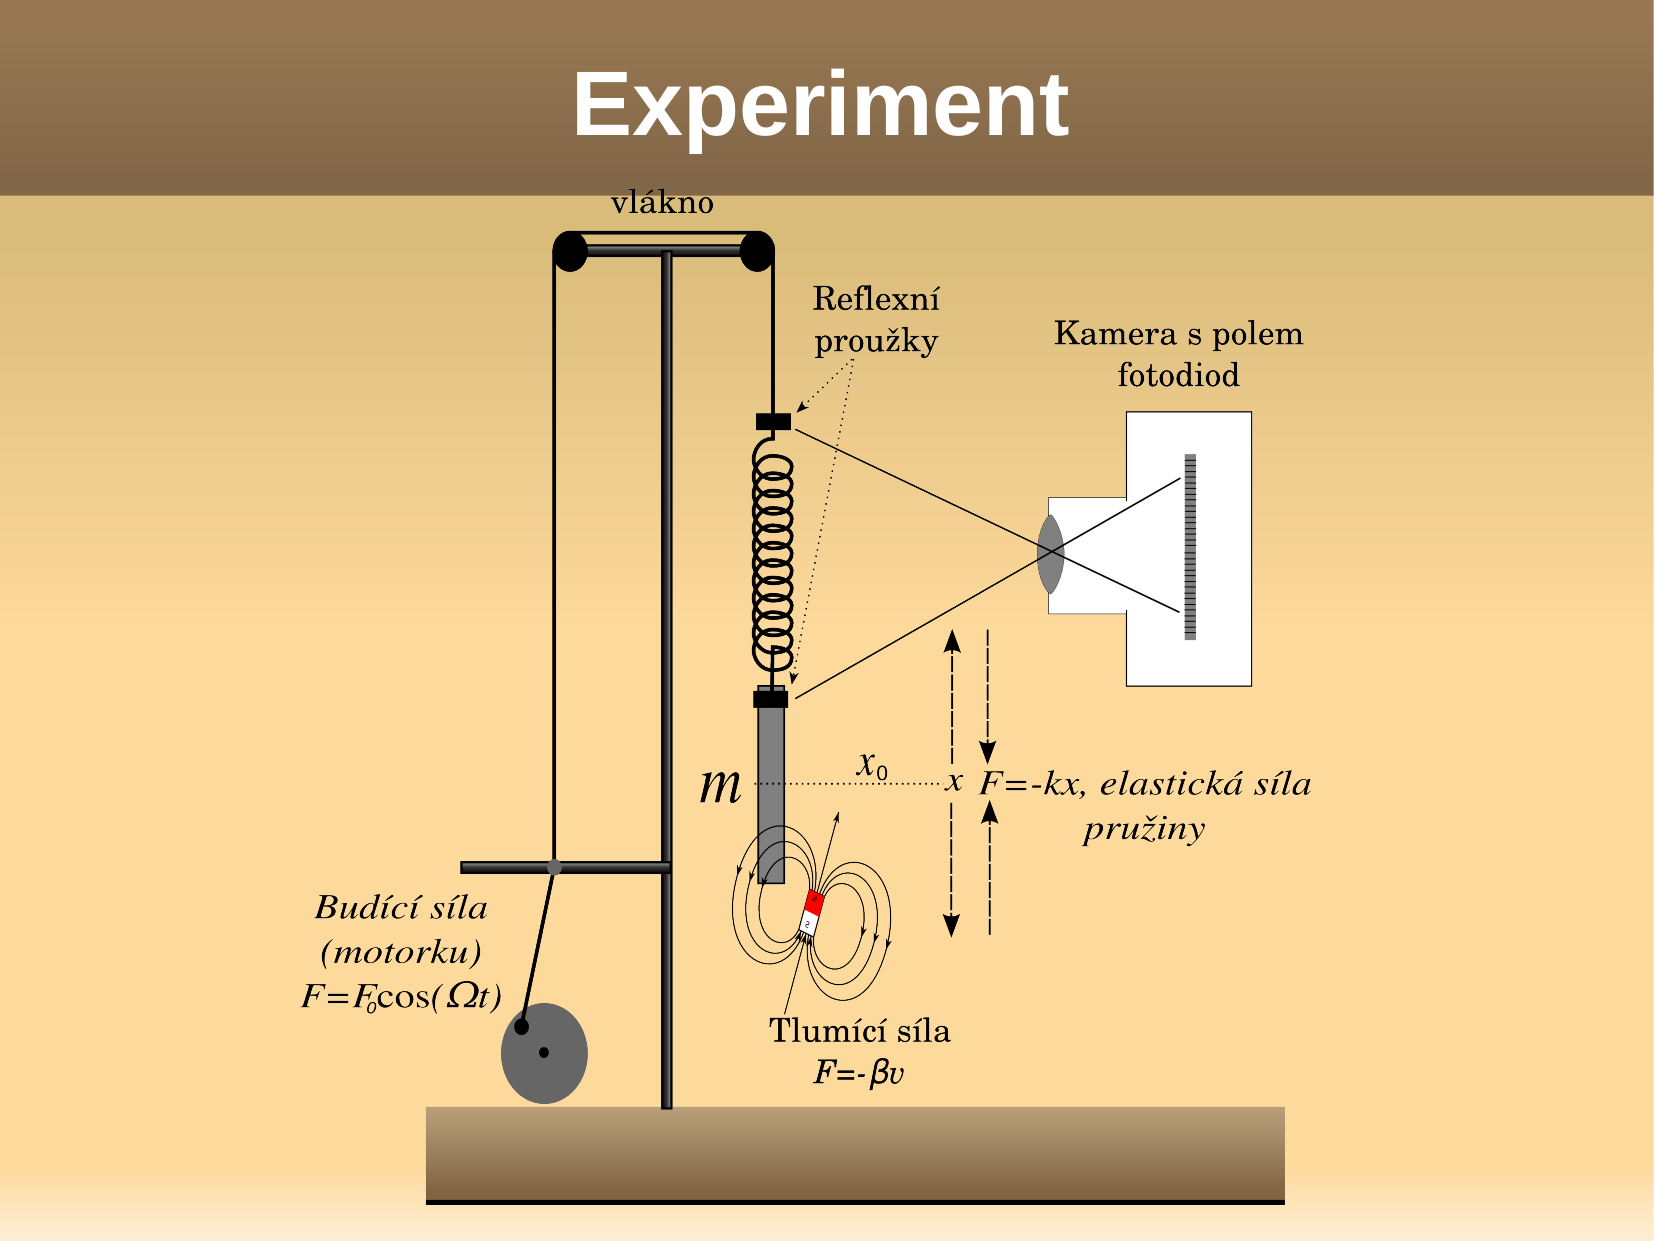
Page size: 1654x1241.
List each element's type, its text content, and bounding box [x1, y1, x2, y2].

title Experiment [76, 0, 1565, 208]
picture [0, 0, 1654, 1241]
